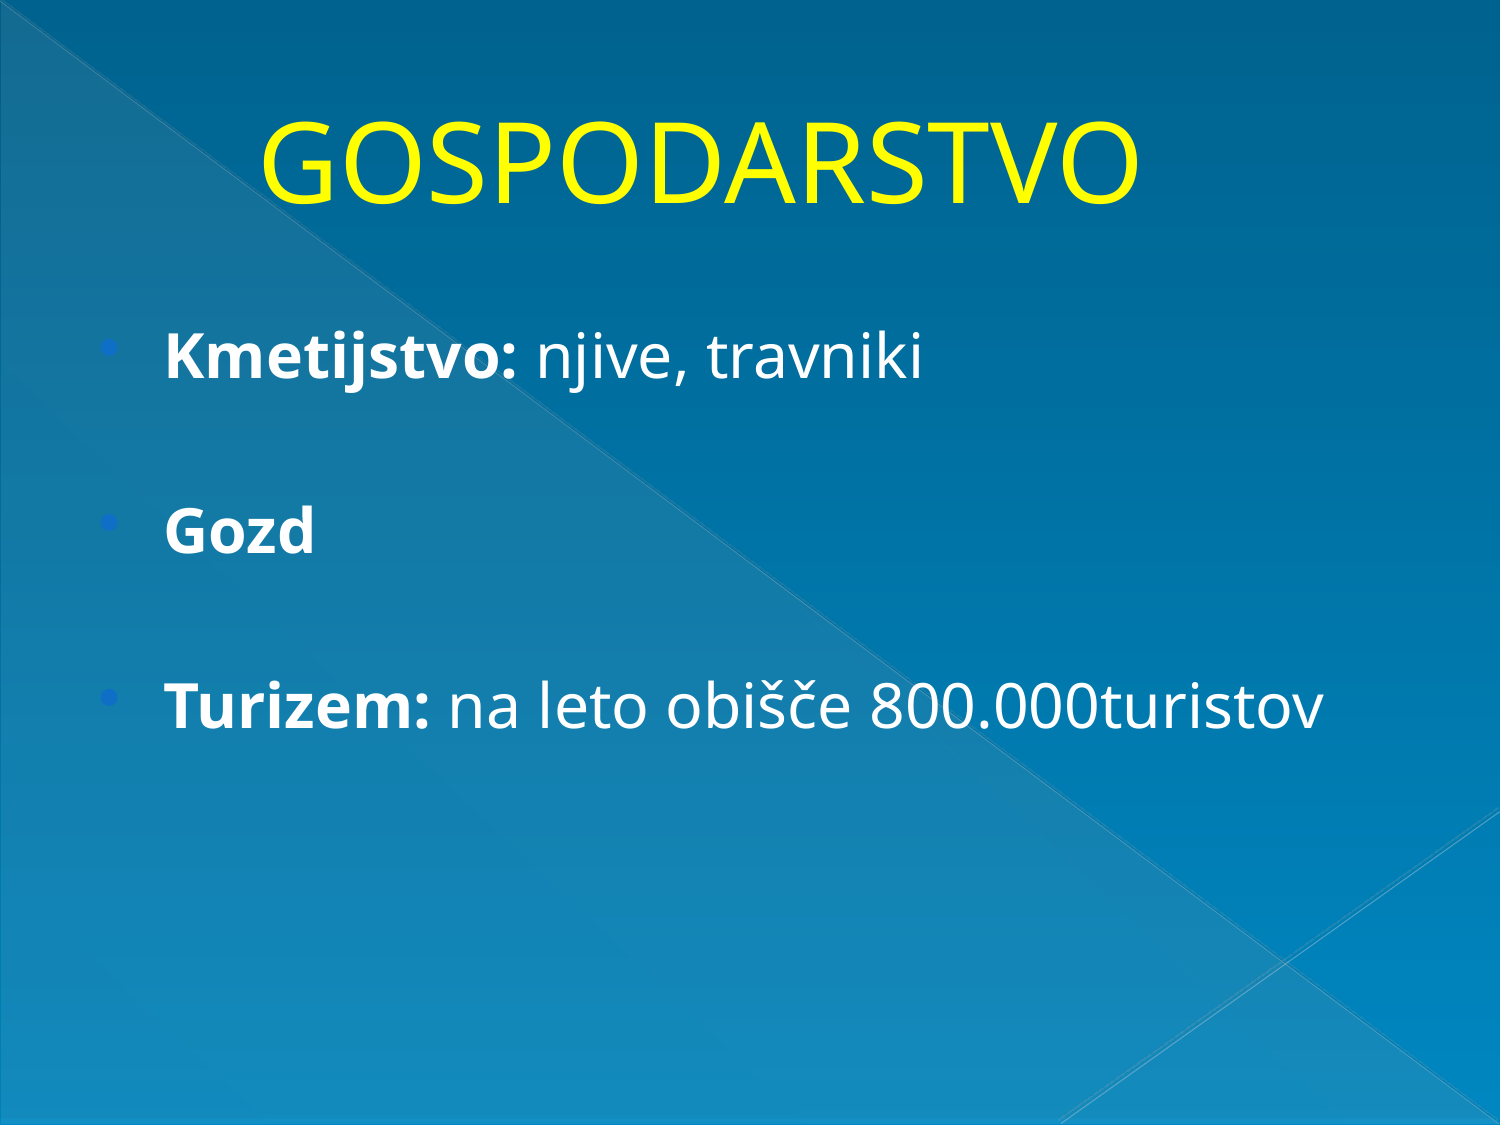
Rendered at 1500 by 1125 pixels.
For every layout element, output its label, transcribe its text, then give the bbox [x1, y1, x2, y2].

list Kmetijstvo: njive, travniki Gozd Turizem: na leto obišče 800.000turistov [75, 308, 1425, 1059]
title GOSPODARSTVO [75, 43, 1425, 274]
